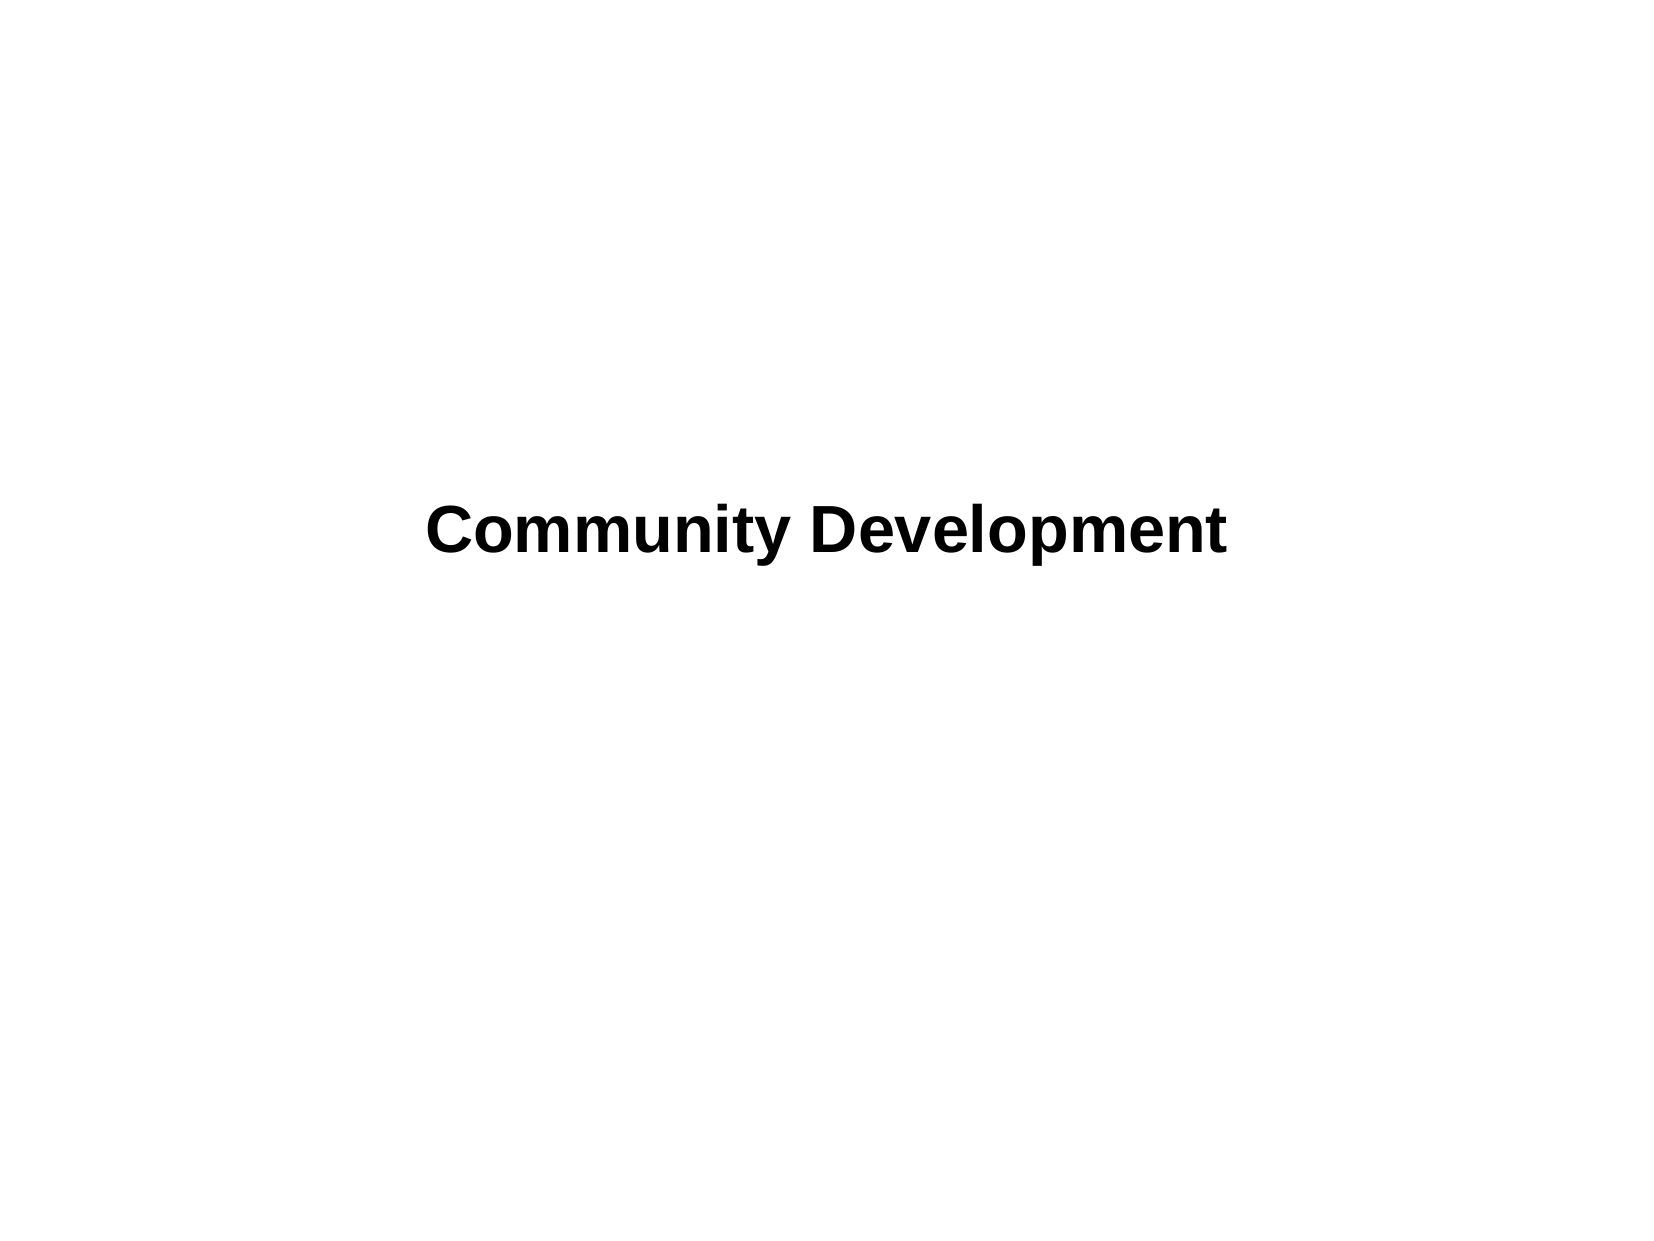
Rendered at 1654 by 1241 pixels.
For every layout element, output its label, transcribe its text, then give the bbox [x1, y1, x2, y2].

subtitle Community Development [82, 49, 1571, 1010]
